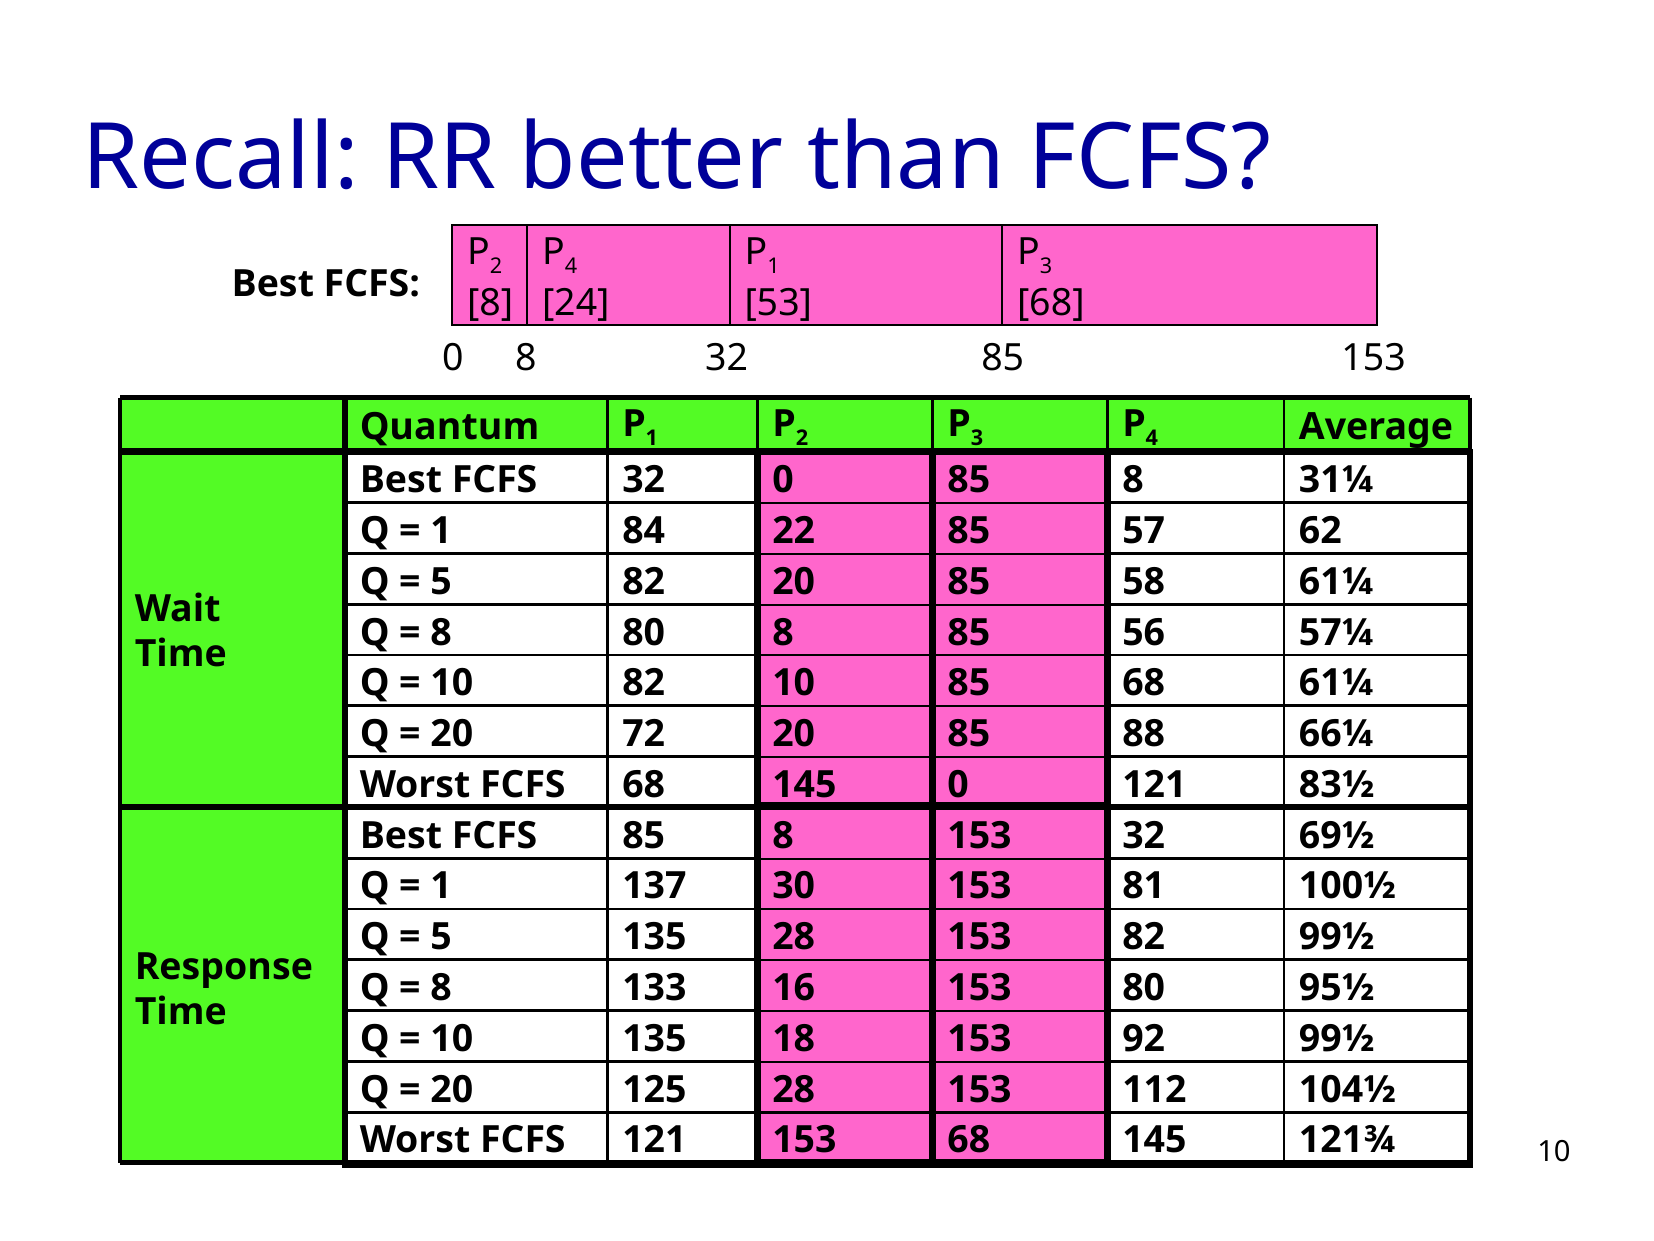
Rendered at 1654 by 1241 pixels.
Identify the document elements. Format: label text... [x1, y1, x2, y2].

text_box 112 [1108, 1063, 1285, 1111]
text_box Q = 1 [345, 504, 608, 553]
text_box 18 [758, 1010, 933, 1061]
text_box 20 [758, 707, 933, 756]
text_box 82 [608, 553, 758, 604]
text_box P1 [609, 400, 756, 448]
text_box Q = 10 [345, 655, 608, 705]
text_box 10 [758, 655, 933, 705]
text_box Worst FCFS [345, 1112, 608, 1164]
text_box P4 [1109, 400, 1283, 448]
text_box Response Time [122, 810, 342, 1160]
text_box Q = 5 [345, 909, 608, 959]
text_box 32 [608, 452, 758, 502]
text_box 85 [933, 452, 1108, 502]
text_box P4 [24] [527, 225, 729, 325]
text_box Best FCFS [345, 452, 608, 502]
text_box 145 [758, 756, 933, 808]
text_box 135 [608, 909, 758, 959]
text_box 20 [758, 553, 933, 604]
text_box 0 [758, 452, 933, 502]
text_box 85 [933, 504, 1108, 553]
text_box 61¼ [1285, 655, 1470, 705]
text_box Worst FCFS [345, 756, 608, 808]
text_box [122, 400, 342, 448]
text_box 68 [933, 1112, 1108, 1164]
text_box Q = 1 [345, 860, 608, 908]
text_box 58 [1108, 553, 1285, 604]
text_box 16 [758, 961, 933, 1010]
text_box 99½ [1285, 1010, 1470, 1061]
text_box 137 [608, 860, 758, 908]
text_box 85 [933, 707, 1108, 756]
title Recall: RR better than FCFS? [82, 49, 1571, 257]
text_box P3 [934, 400, 1106, 448]
text_box Q = 8 [345, 606, 608, 654]
text_box Q = 5 [345, 553, 608, 604]
text_box 95½ [1285, 961, 1470, 1010]
text_box 32 [690, 325, 763, 386]
text_box 0 [933, 756, 1108, 808]
text_box 85 [933, 553, 1108, 604]
text_box 22 [758, 504, 933, 553]
text_box 61¼ [1285, 553, 1470, 604]
text_box 85 [933, 606, 1108, 654]
text_box 8 [758, 606, 933, 654]
text_box 153 [933, 1063, 1108, 1111]
text_box 85 [933, 655, 1108, 705]
text_box 56 [1108, 606, 1285, 654]
text_box 80 [1108, 961, 1285, 1010]
text_box 82 [1108, 909, 1285, 959]
text_box 83½ [1285, 756, 1470, 808]
text_box 62 [1285, 504, 1470, 553]
text_box 92 [1108, 1010, 1285, 1061]
text_box 28 [758, 1063, 933, 1111]
text_box 68 [1108, 655, 1285, 705]
text_box Q = 20 [345, 707, 608, 756]
text_box P2 [8] [452, 225, 527, 325]
text_box 81 [1108, 860, 1285, 908]
text_box 57 [1108, 504, 1285, 553]
text_box 57¼ [1285, 606, 1470, 654]
text_box 88 [1108, 707, 1285, 756]
text_box Best FCFS: [216, 252, 436, 312]
text_box P1 [53] [729, 225, 1002, 325]
text_box 104½ [1285, 1063, 1470, 1111]
text_box Q = 20 [345, 1063, 608, 1111]
text_box 153 [933, 1010, 1108, 1061]
text_box 68 [608, 756, 758, 808]
text_box P3 [68] [1002, 225, 1378, 325]
text_box 153 [933, 961, 1108, 1010]
text_box Quantum [348, 400, 606, 448]
text_box 31¼ [1285, 452, 1470, 502]
text_box 28 [758, 909, 933, 959]
text_box 121¾ [1285, 1112, 1470, 1164]
text_box 133 [608, 961, 758, 1010]
text_box Best FCFS [345, 808, 608, 858]
text_box 100½ [1285, 860, 1470, 908]
text_box 66¼ [1285, 707, 1470, 756]
text_box 153 [933, 909, 1108, 959]
text_box 85 [608, 808, 758, 858]
text_box Q = 8 [345, 961, 608, 1010]
text_box 32 [1108, 808, 1285, 858]
text_box Q = 10 [345, 1010, 608, 1061]
text_box 153 [1326, 325, 1421, 386]
text_box 0 [427, 325, 479, 386]
text_box 145 [1108, 1112, 1285, 1164]
text_box 82 [608, 655, 758, 705]
text_box 99½ [1285, 909, 1470, 959]
text_box 135 [608, 1010, 758, 1061]
text_box 125 [608, 1063, 758, 1111]
text_box 8 [758, 808, 933, 858]
text_box P2 [759, 400, 931, 448]
text_box 72 [608, 707, 758, 756]
text_box 85 [966, 325, 1040, 386]
text_box 30 [758, 860, 933, 908]
text_box 153 [933, 860, 1108, 908]
text_box 153 [758, 1112, 933, 1164]
text_box 69½ [1285, 808, 1470, 858]
text_box 121 [608, 1112, 758, 1164]
text_box Average [1285, 400, 1468, 448]
text_box 153 [933, 808, 1108, 858]
text_box 8 [500, 325, 552, 386]
text_box 8 [1108, 452, 1285, 502]
text_box 80 [608, 606, 758, 654]
text_box 84 [608, 504, 758, 553]
text_box Wait Time [122, 455, 342, 804]
text_box 121 [1108, 756, 1285, 808]
